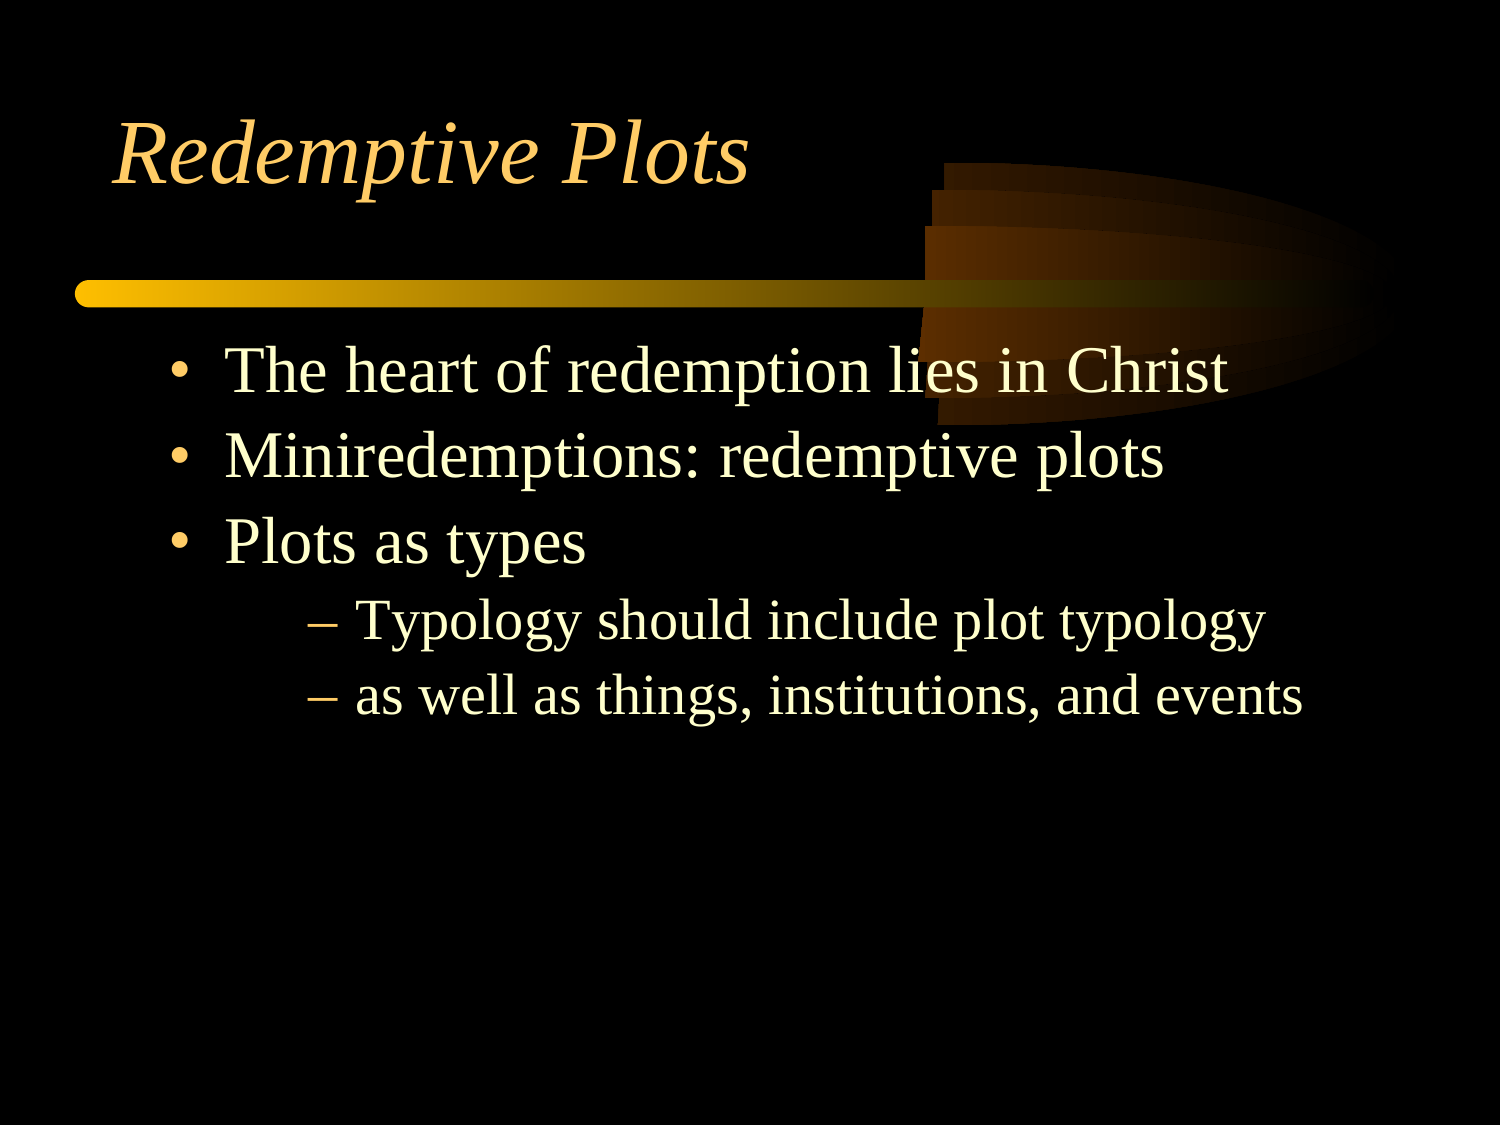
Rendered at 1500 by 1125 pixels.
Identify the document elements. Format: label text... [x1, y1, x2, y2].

title Redemptive Plots [112, 62, 1388, 250]
list The heart of redemption lies in Christ Miniredemptions: redemptive plots Plots as types Typology should include plot typology as well as things, institutions, and events [112, 337, 1388, 990]
